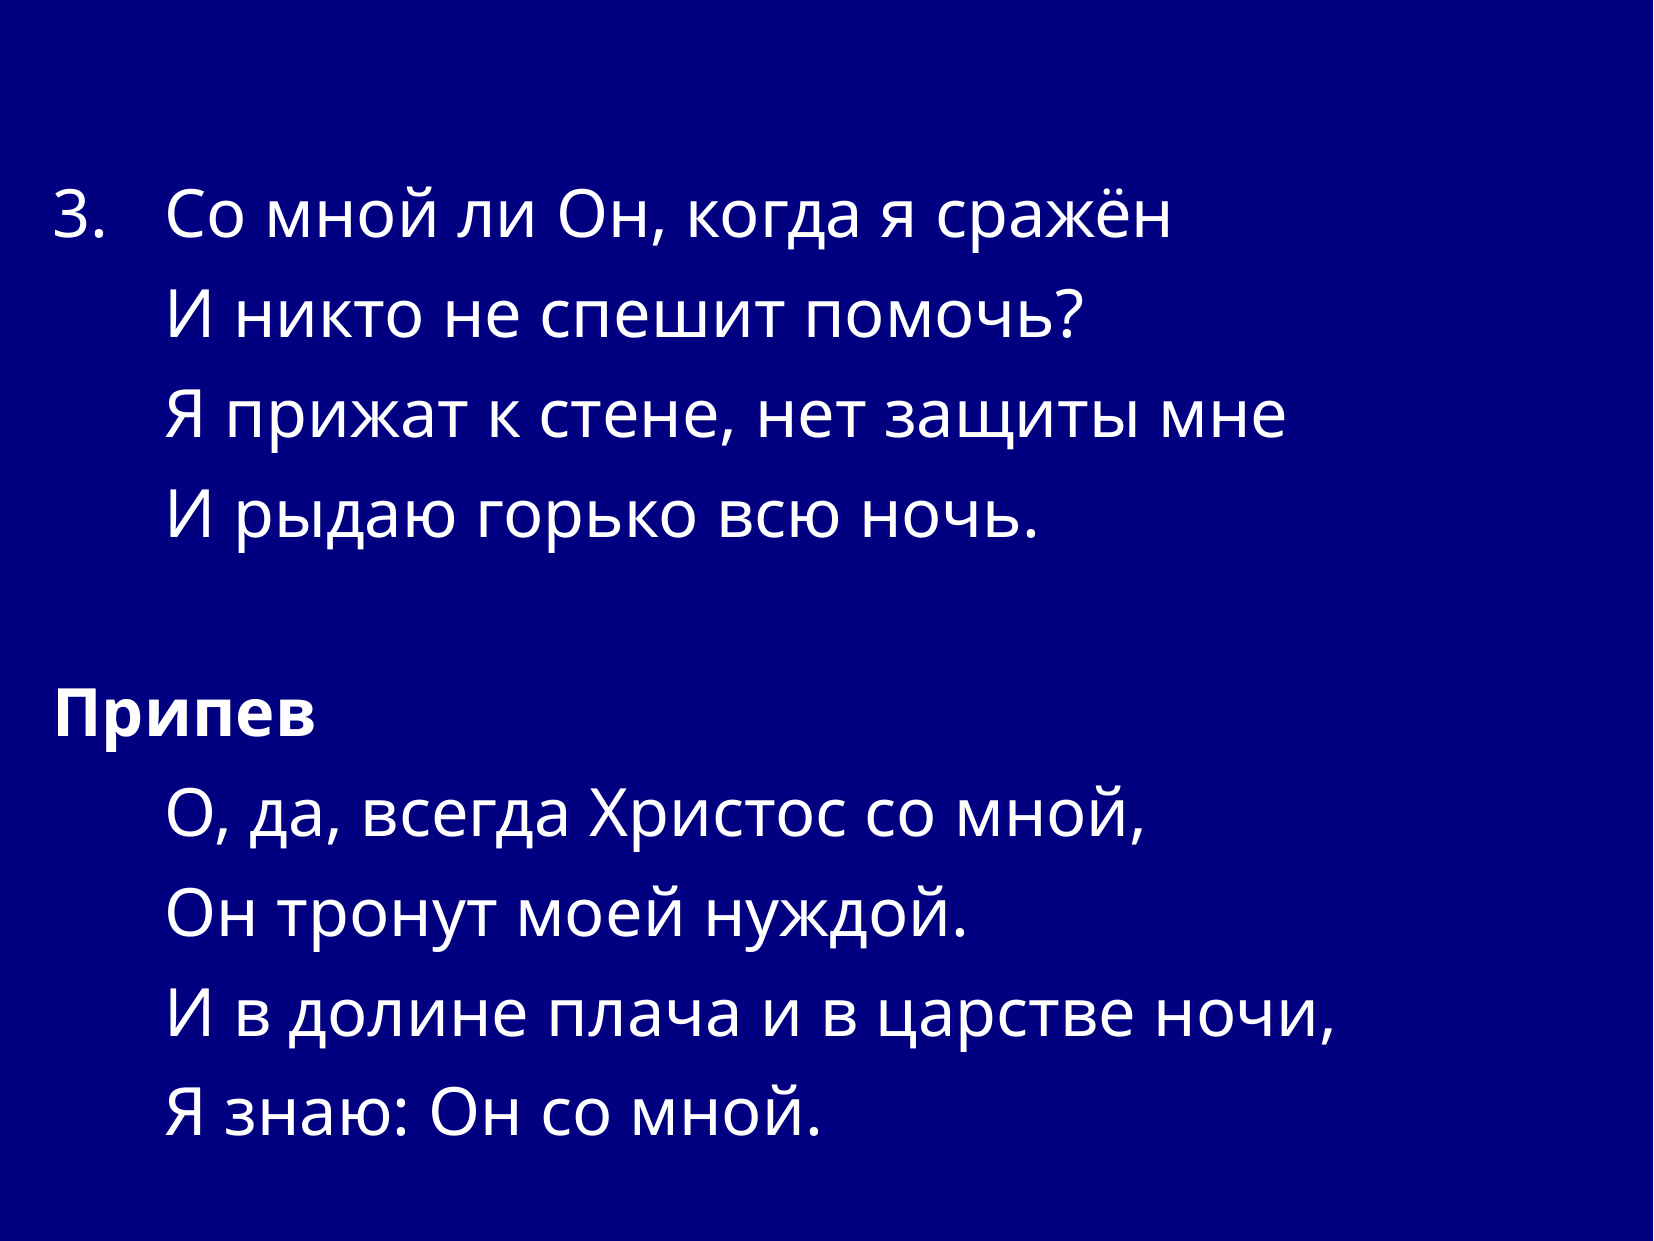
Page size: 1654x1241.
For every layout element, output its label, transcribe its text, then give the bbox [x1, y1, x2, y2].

text_box 3. Со мной ли Он, когда я сражён И никто не спешит помочь? Я прижат к стене, нет защиты мне И рыдаю горько всю ночь. Припев О, да, всегда Христос со мной, Он тронут моей нуждой. И в долине плача и в царстве ночи, Я знаю: Он со мной. [37, 150, 1651, 1163]
